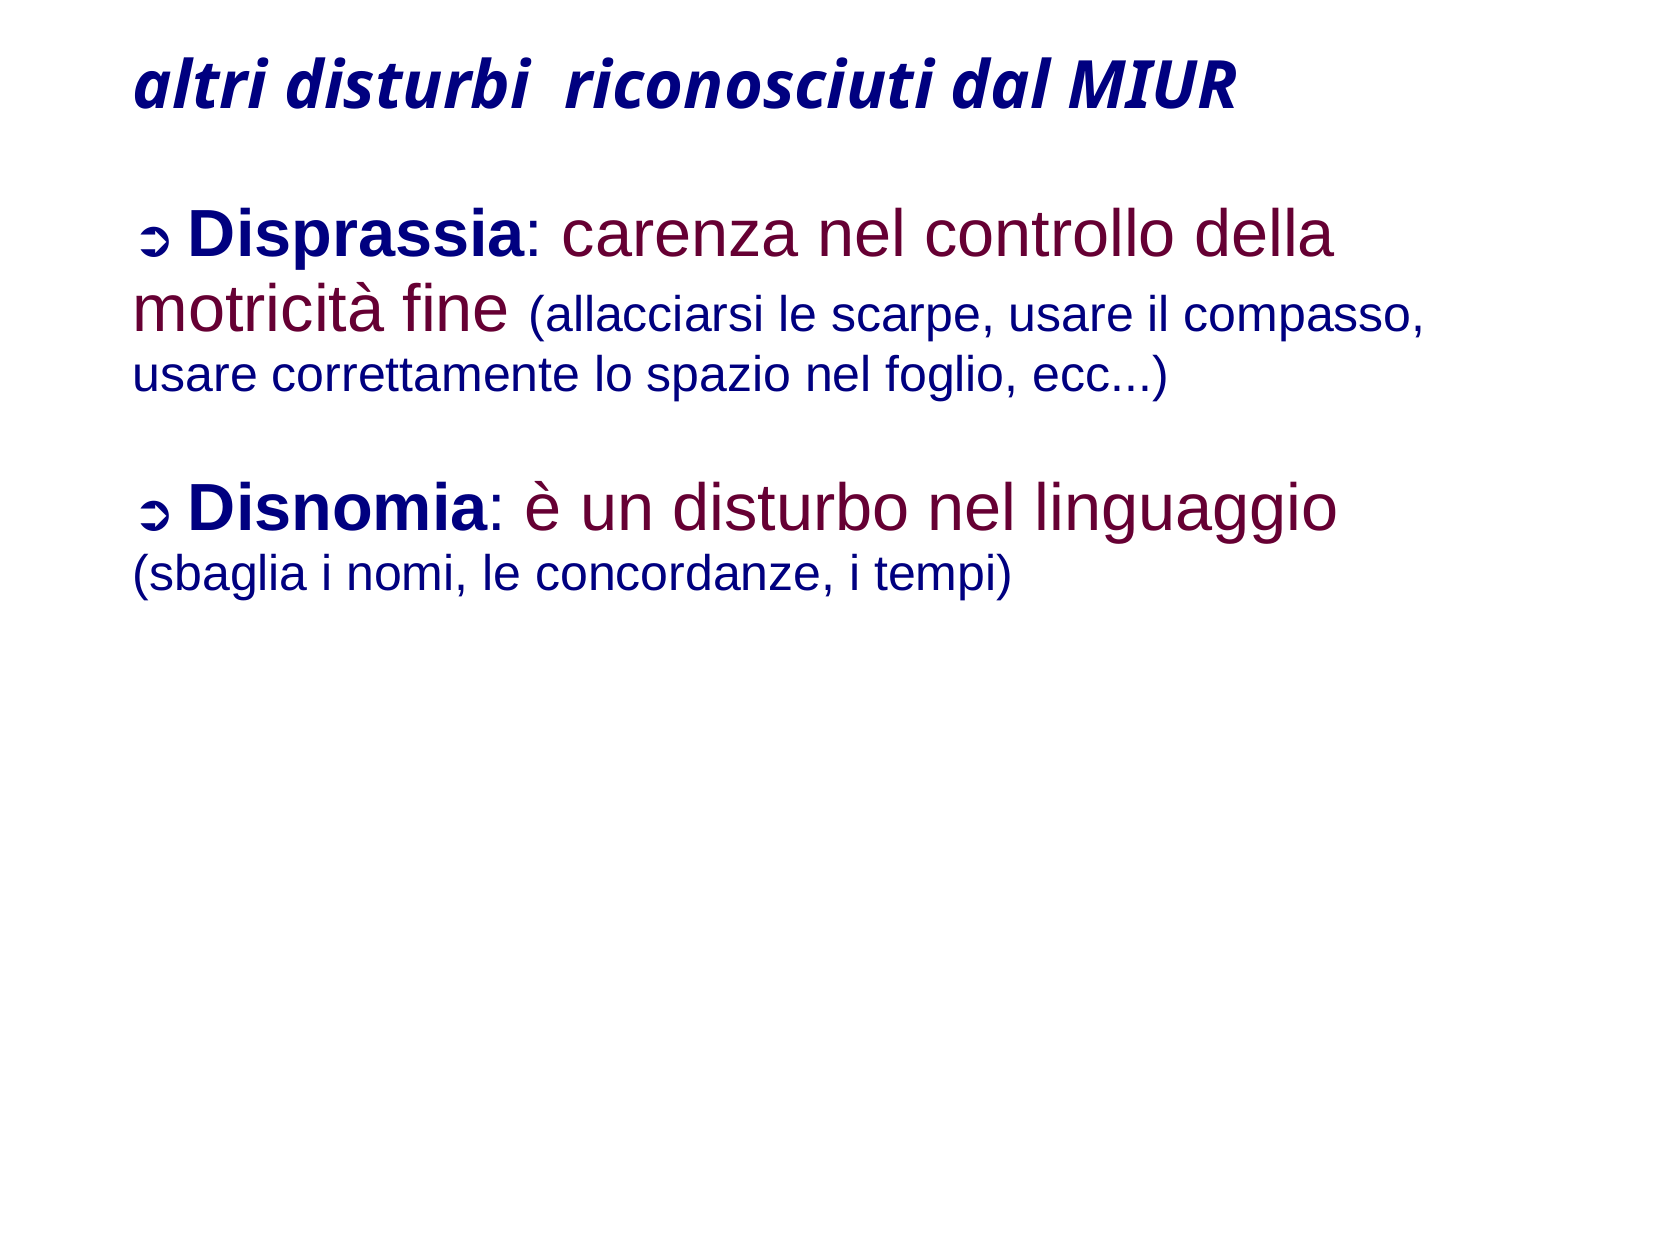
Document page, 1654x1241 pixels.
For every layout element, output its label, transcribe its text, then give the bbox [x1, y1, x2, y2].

text_box altri disturbi riconosciuti dal MIUR ➲ Disprassia: carenza nel controllo della motricità fine (allacciarsi le scarpe, usare il compasso, usare correttamente lo spazio nel foglio, ecc...) ➲ Disnomia: è un disturbo nel linguaggio (sbaglia i nomi, le concordanze, i tempi) [118, 29, 1550, 1182]
